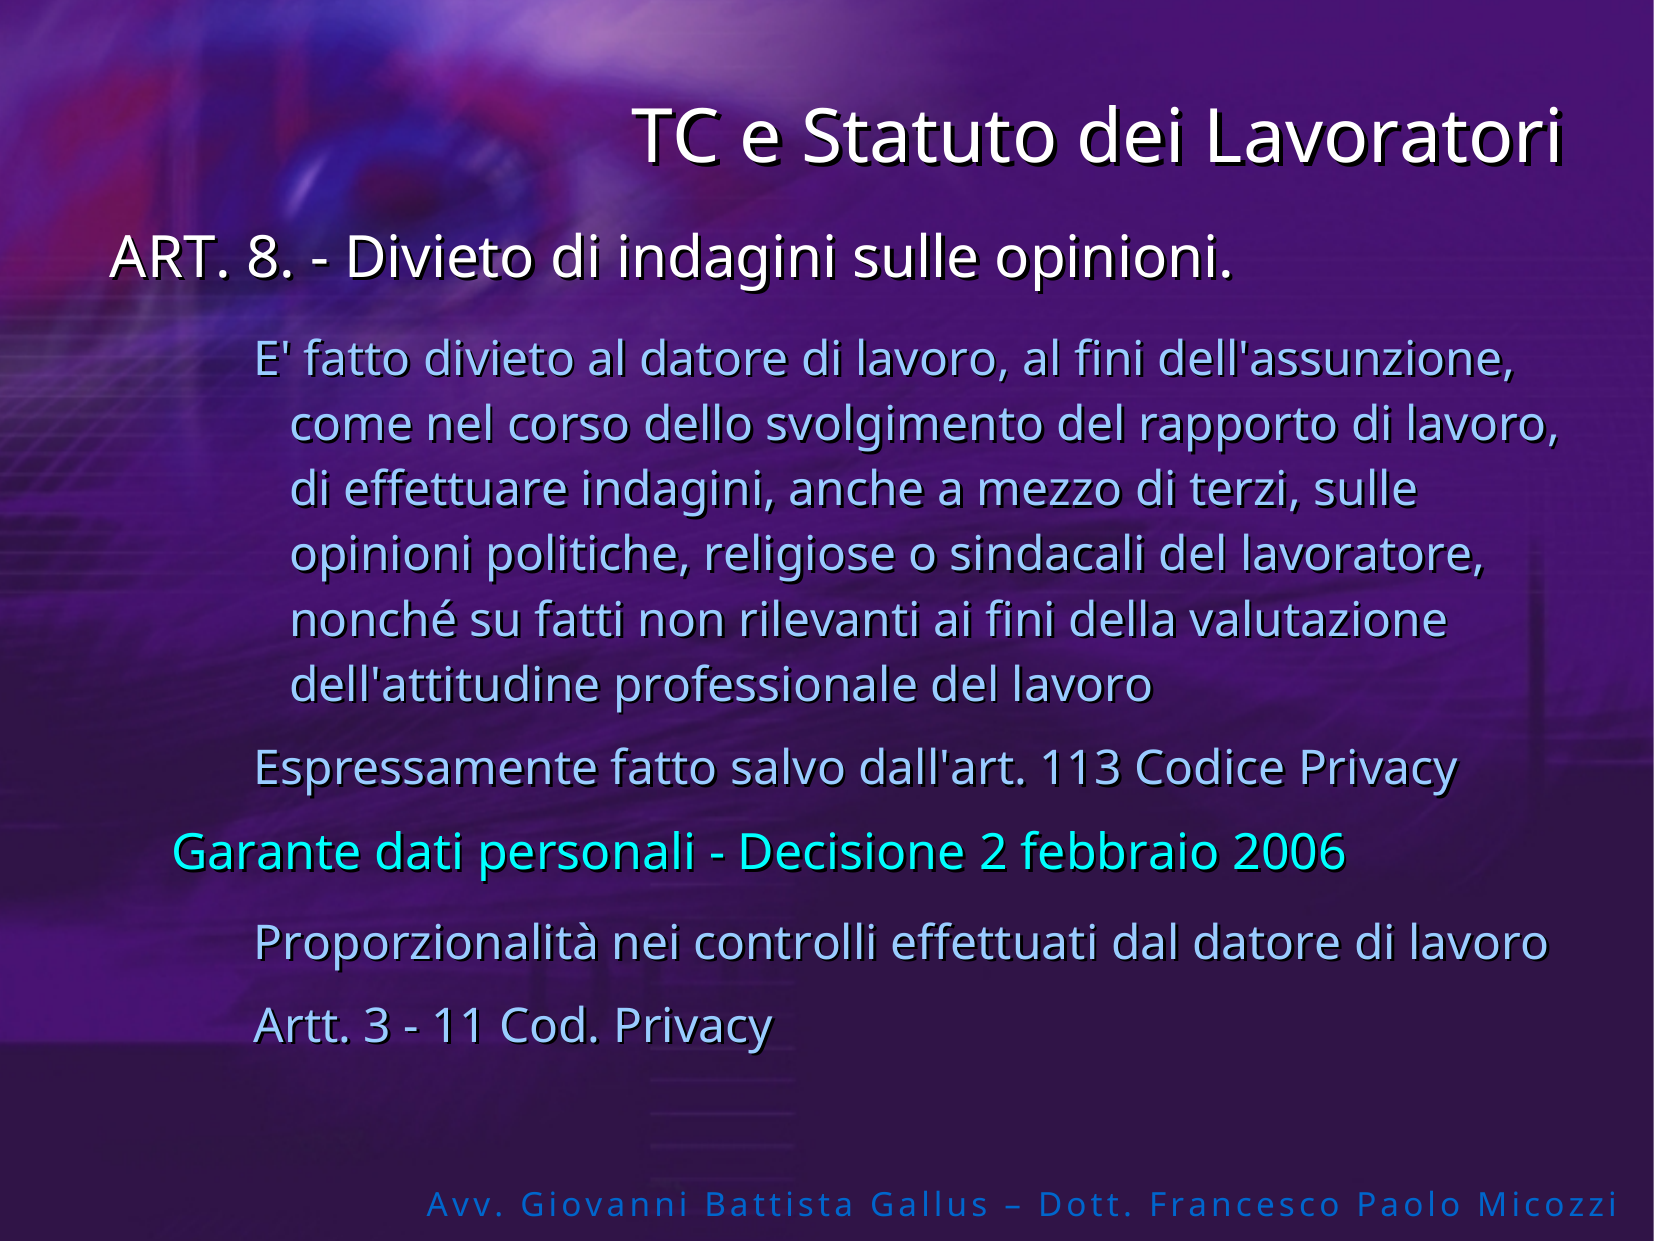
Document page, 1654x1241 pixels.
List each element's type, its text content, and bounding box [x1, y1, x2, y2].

picture [0, 0, 1654, 1241]
list ART. 8. - Divieto di indagini sulle opinioni. E' fatto divieto al datore di lavoro, al fini dell'assunzione, come nel corso dello svolgimento del rapporto di lavoro, di effettuare indagini, anche a mezzo di terzi, sulle opinioni politiche, religiose o sindacali del lavoratore, nonché su fatti non rilevanti ai fini della valutazione dell'attitudine professionale del lavoro Espressamente fatto salvo dall'art. 113 Codice Privacy Garante dati personali - Decisione 2 febbraio 2006 Proporzionalità nei controlli effettuati dal datore di lavoro Artt. 3 - 11 Cod. Privacy [76, 215, 1565, 1151]
title TC e Statuto dei Lavoratori [76, 29, 1565, 215]
